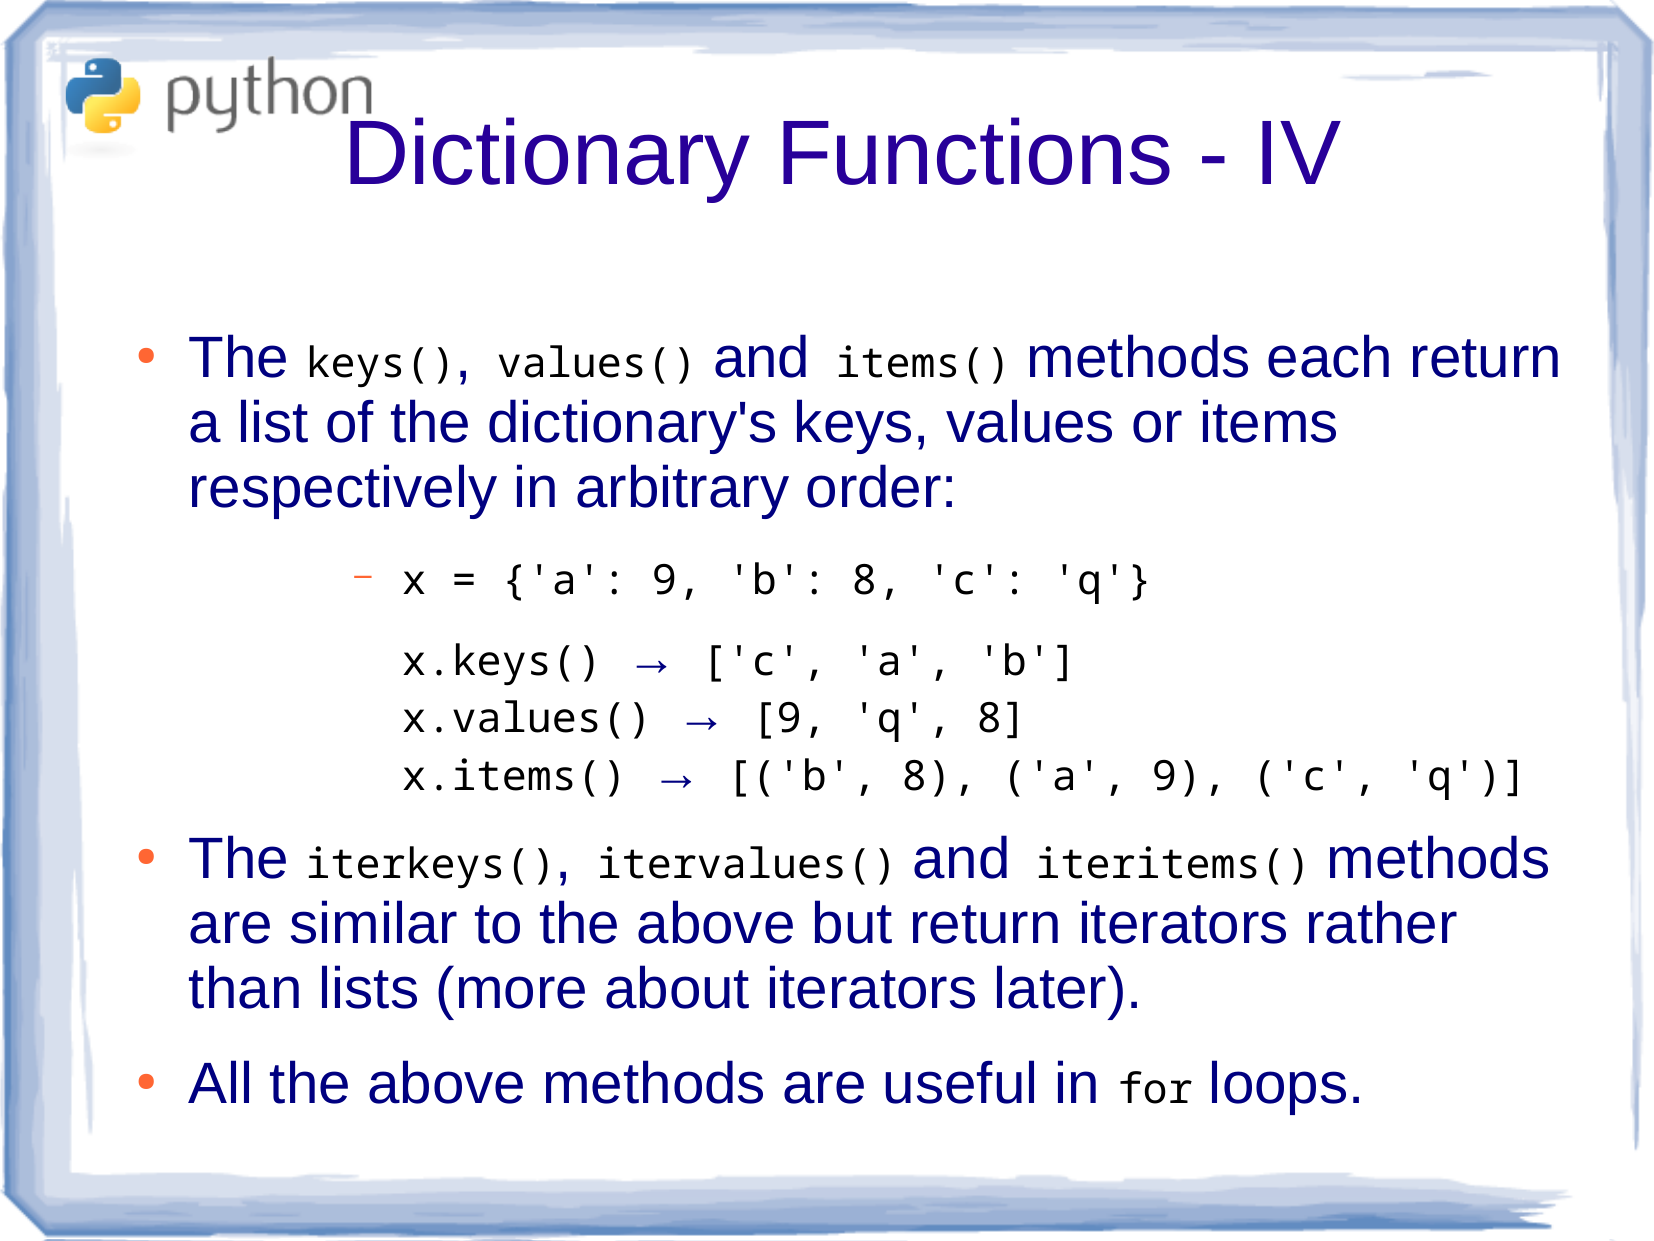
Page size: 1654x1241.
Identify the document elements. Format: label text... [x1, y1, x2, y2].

title Dictionary Functions - IV [82, 49, 1571, 257]
list The keys(), values() and items() methods each return a list of the dictionary's keys, values or items respectively in arbitrary order: x = {'a': 9, 'b': 8, 'c': 'q'} x.keys() → ['c', 'a', 'b'] x.values() → [9, 'q', 8] x.items() → [('b', 8), ('a', 9), ('c', 'q')] The iterkeys(), itervalues() and iteritems() methods are similar to the above but return iterators rather than lists (more about iterators later). All the above methods are useful in for loops. [118, 324, 1571, 1101]
picture [0, 0, 1654, 1241]
